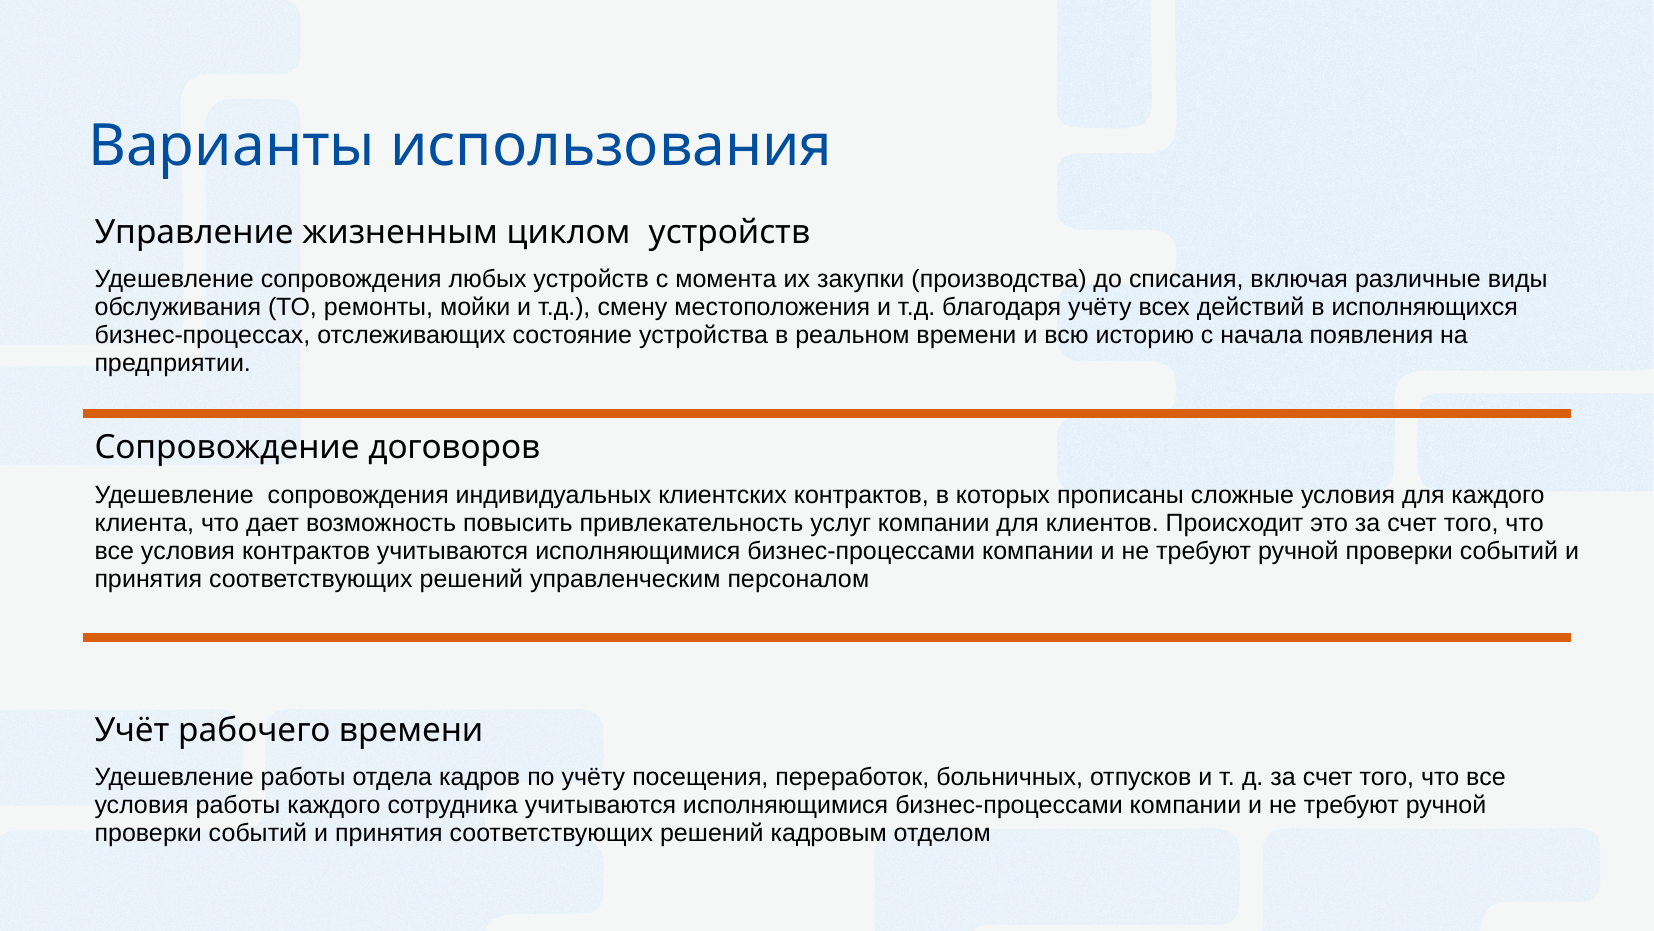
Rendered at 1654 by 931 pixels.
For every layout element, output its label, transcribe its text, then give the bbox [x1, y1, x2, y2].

title Варианты использования [88, 90, 1577, 195]
text_box Управление жизненным циклом устройств Удешевление сопровождения любых устройств с момента их закупки (производства) до списания, включая различные виды обслуживания (ТО, ремонты, мойки и т.д.), смену местоположения и т.д. благодаря учёту всех действий в исполняющихся бизнес-процессах, отслеживающих состояние устройства в реальном времени и всю историю с начала появления на предприятии. [94, 192, 1583, 393]
subtitle Сопровождение договоров Удешевление сопровождения индивидуальных клиентских контрактов, в которых прописаны сложные условия для каждого клиента, что дает возможность повысить привлекательность услуг компании для клиентов. Происходит это за счет того, что все условия контрактов учитываются исполняющимися бизнес-процессами компании и не требуют ручной проверки событий и принятия соответствующих решений управленческим персоналом [94, 401, 1583, 615]
text_box Учёт рабочего времени Удешевление работы отдела кадров по учёту посещения, переработок, больничных, отпусков и т. д. за счет того, что все условия работы каждого сотрудника учитываются исполняющимися бизнес-процессами компании и не требуют ручной проверки событий и принятия соответствующих решений кадровым отделом [94, 673, 1583, 880]
picture [0, 0, 1654, 931]
